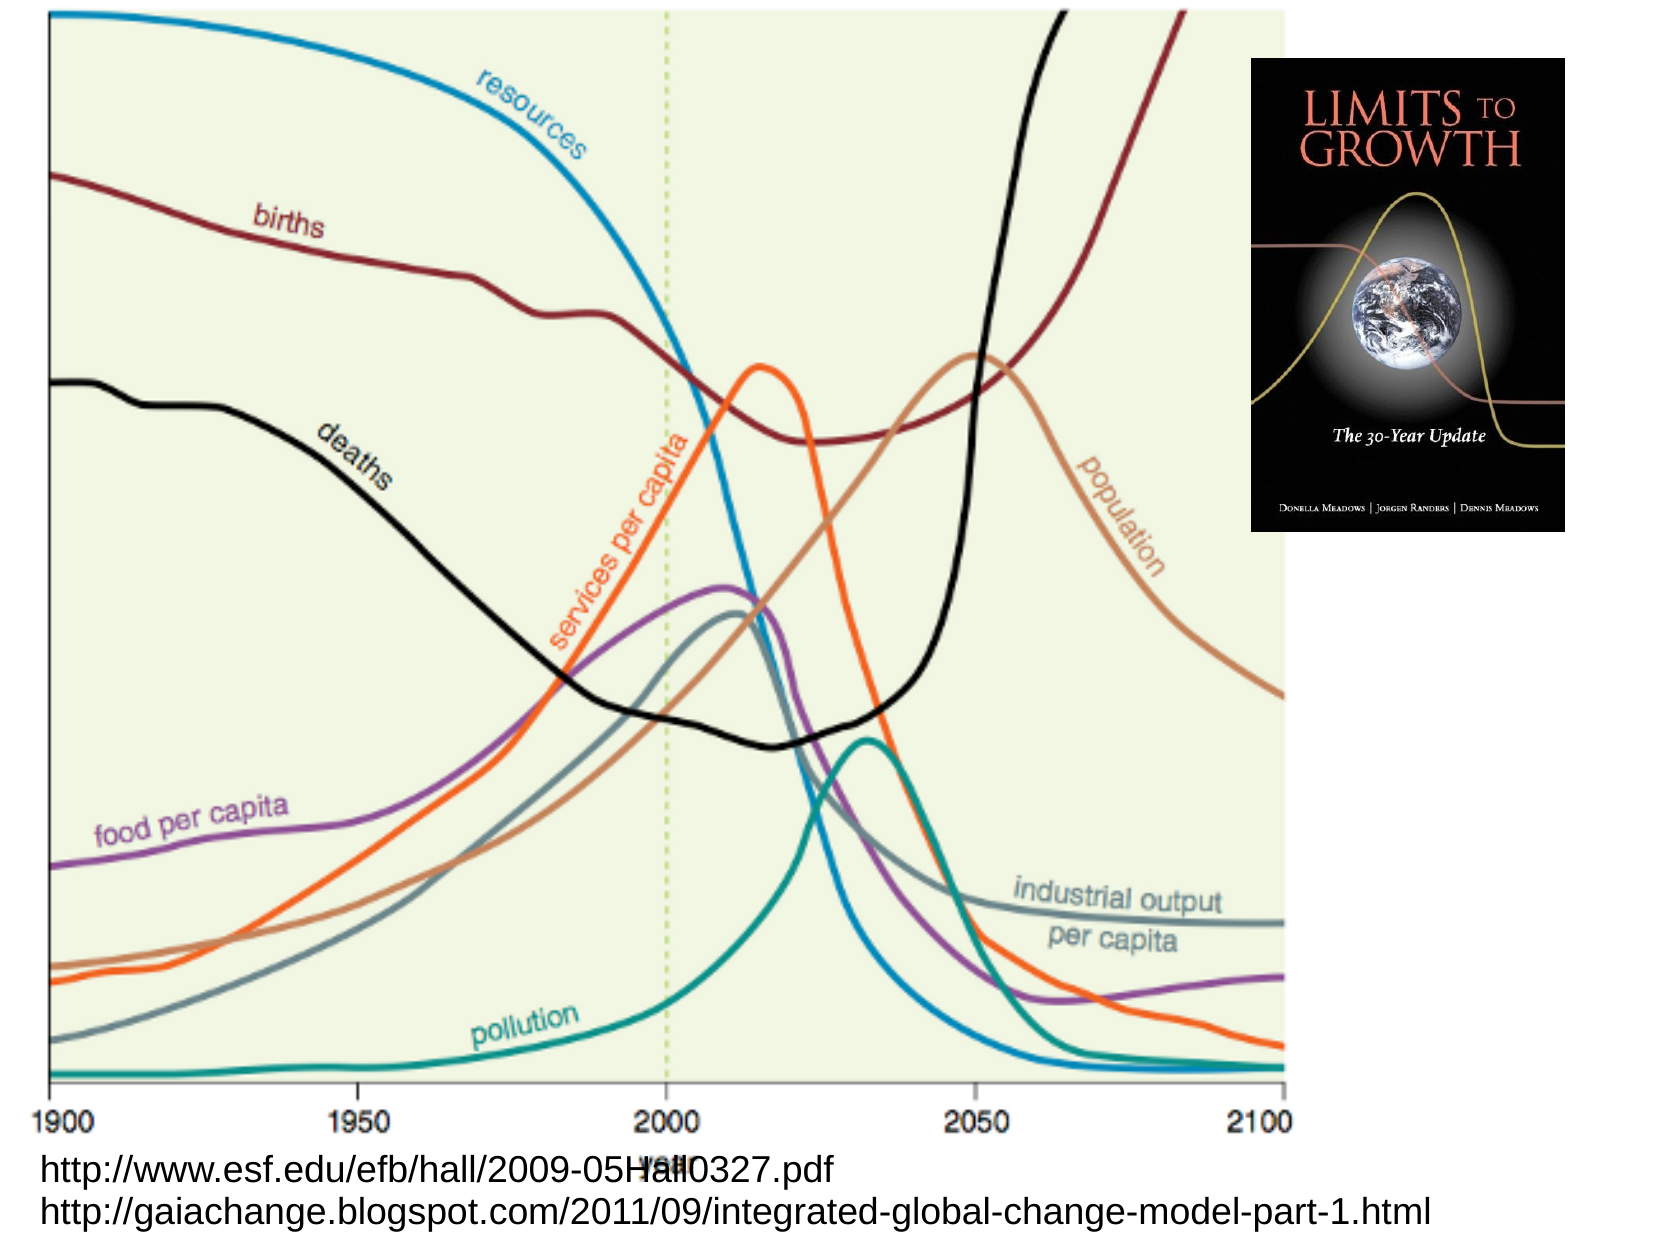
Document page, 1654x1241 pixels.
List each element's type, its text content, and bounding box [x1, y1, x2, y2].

picture [26, 0, 1565, 1141]
text_box http://www.esf.edu/efb/hall/2009-05Hall0327.pdf http://gaiachange.blogspot.com/2011/09/integrated-global-change-model-part-1.html [24, 1141, 1447, 1241]
